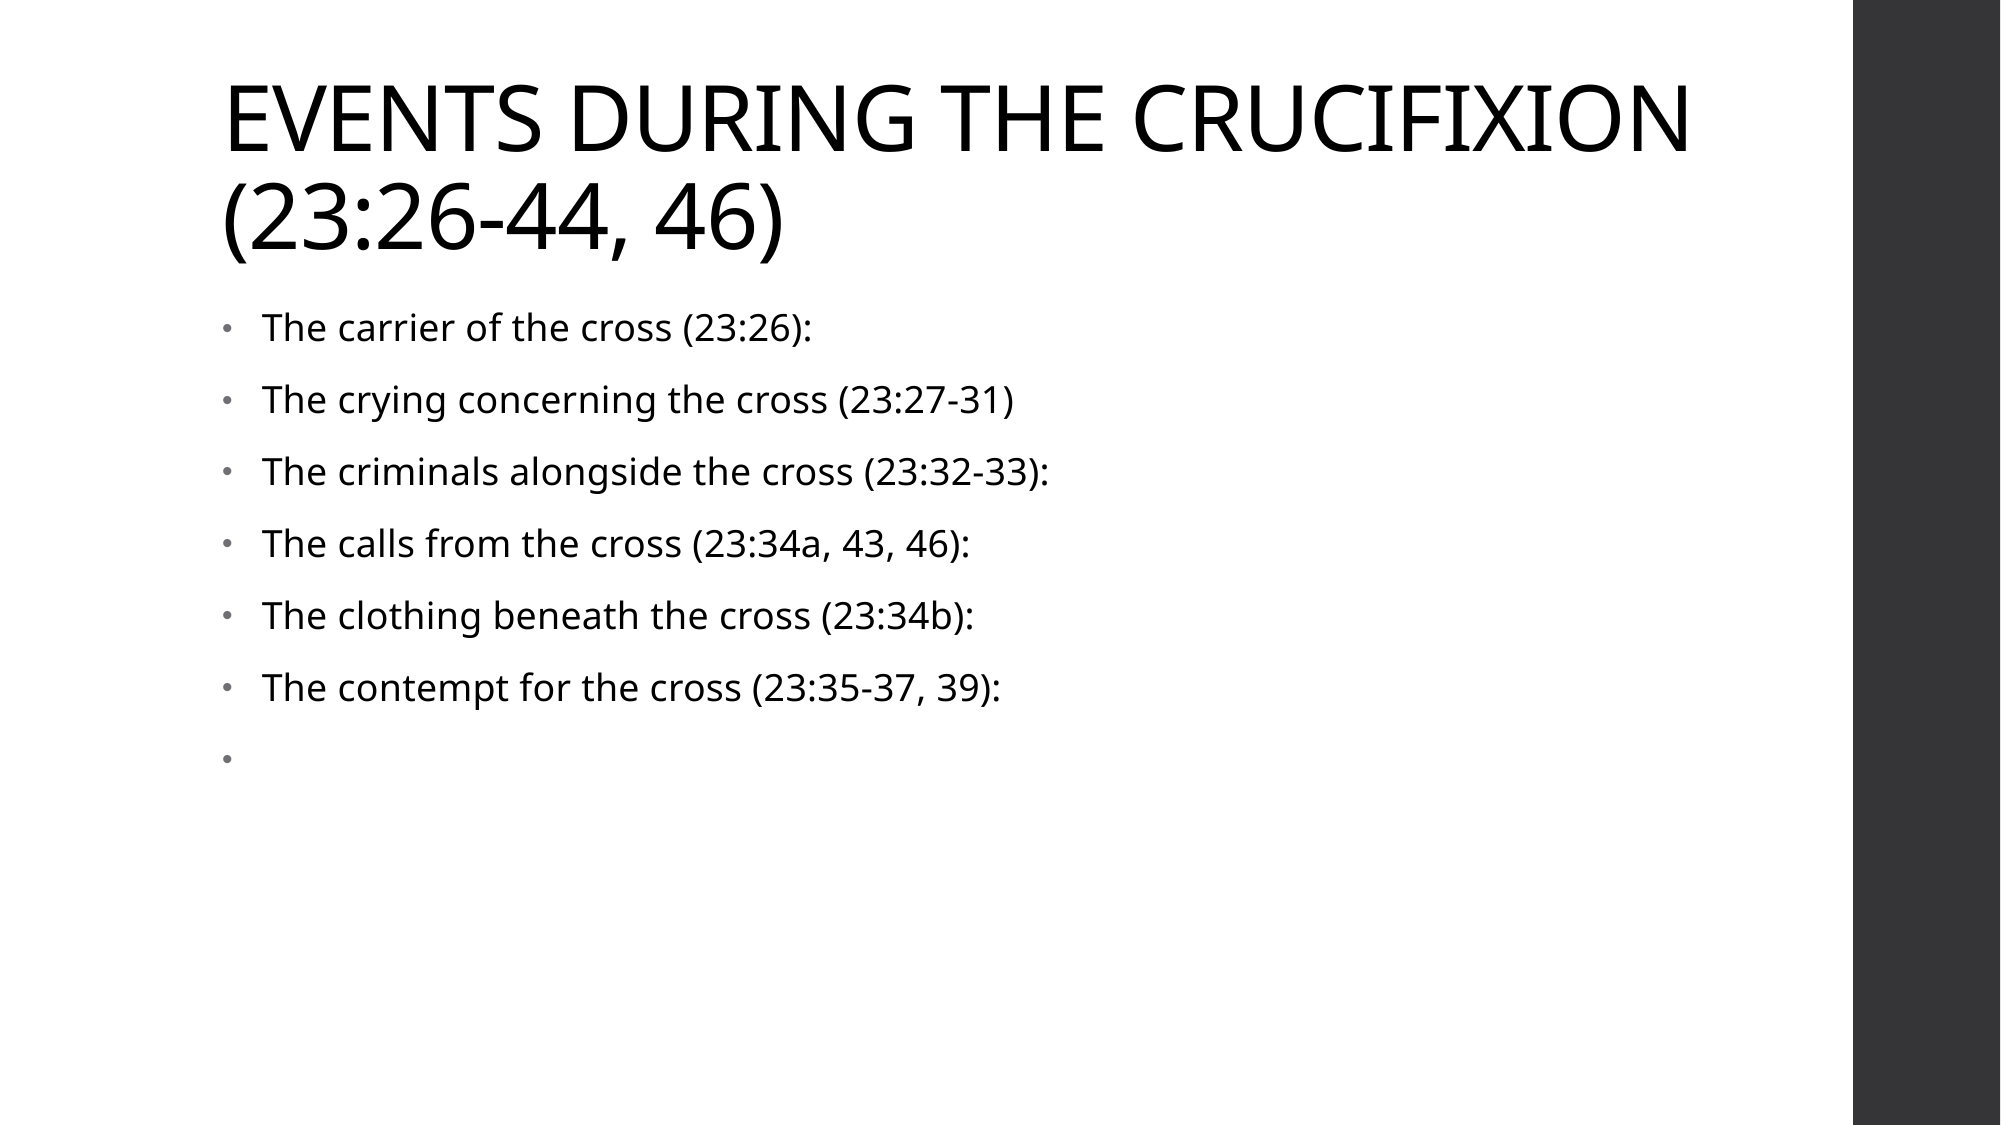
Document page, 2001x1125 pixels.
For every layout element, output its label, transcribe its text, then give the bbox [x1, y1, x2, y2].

title EVENTS DURING THE CRUCIFIXION (23:26-44, 46) [206, 60, 1797, 278]
list The carrier of the cross (23:26): The crying concerning the cross (23:27-31) The criminals alongside the cross (23:32-33): The calls from the cross (23:34a, 43, 46): The clothing beneath the cross (23:34b): The contempt for the cross (23:35-37, 39): [206, 299, 1617, 1014]
